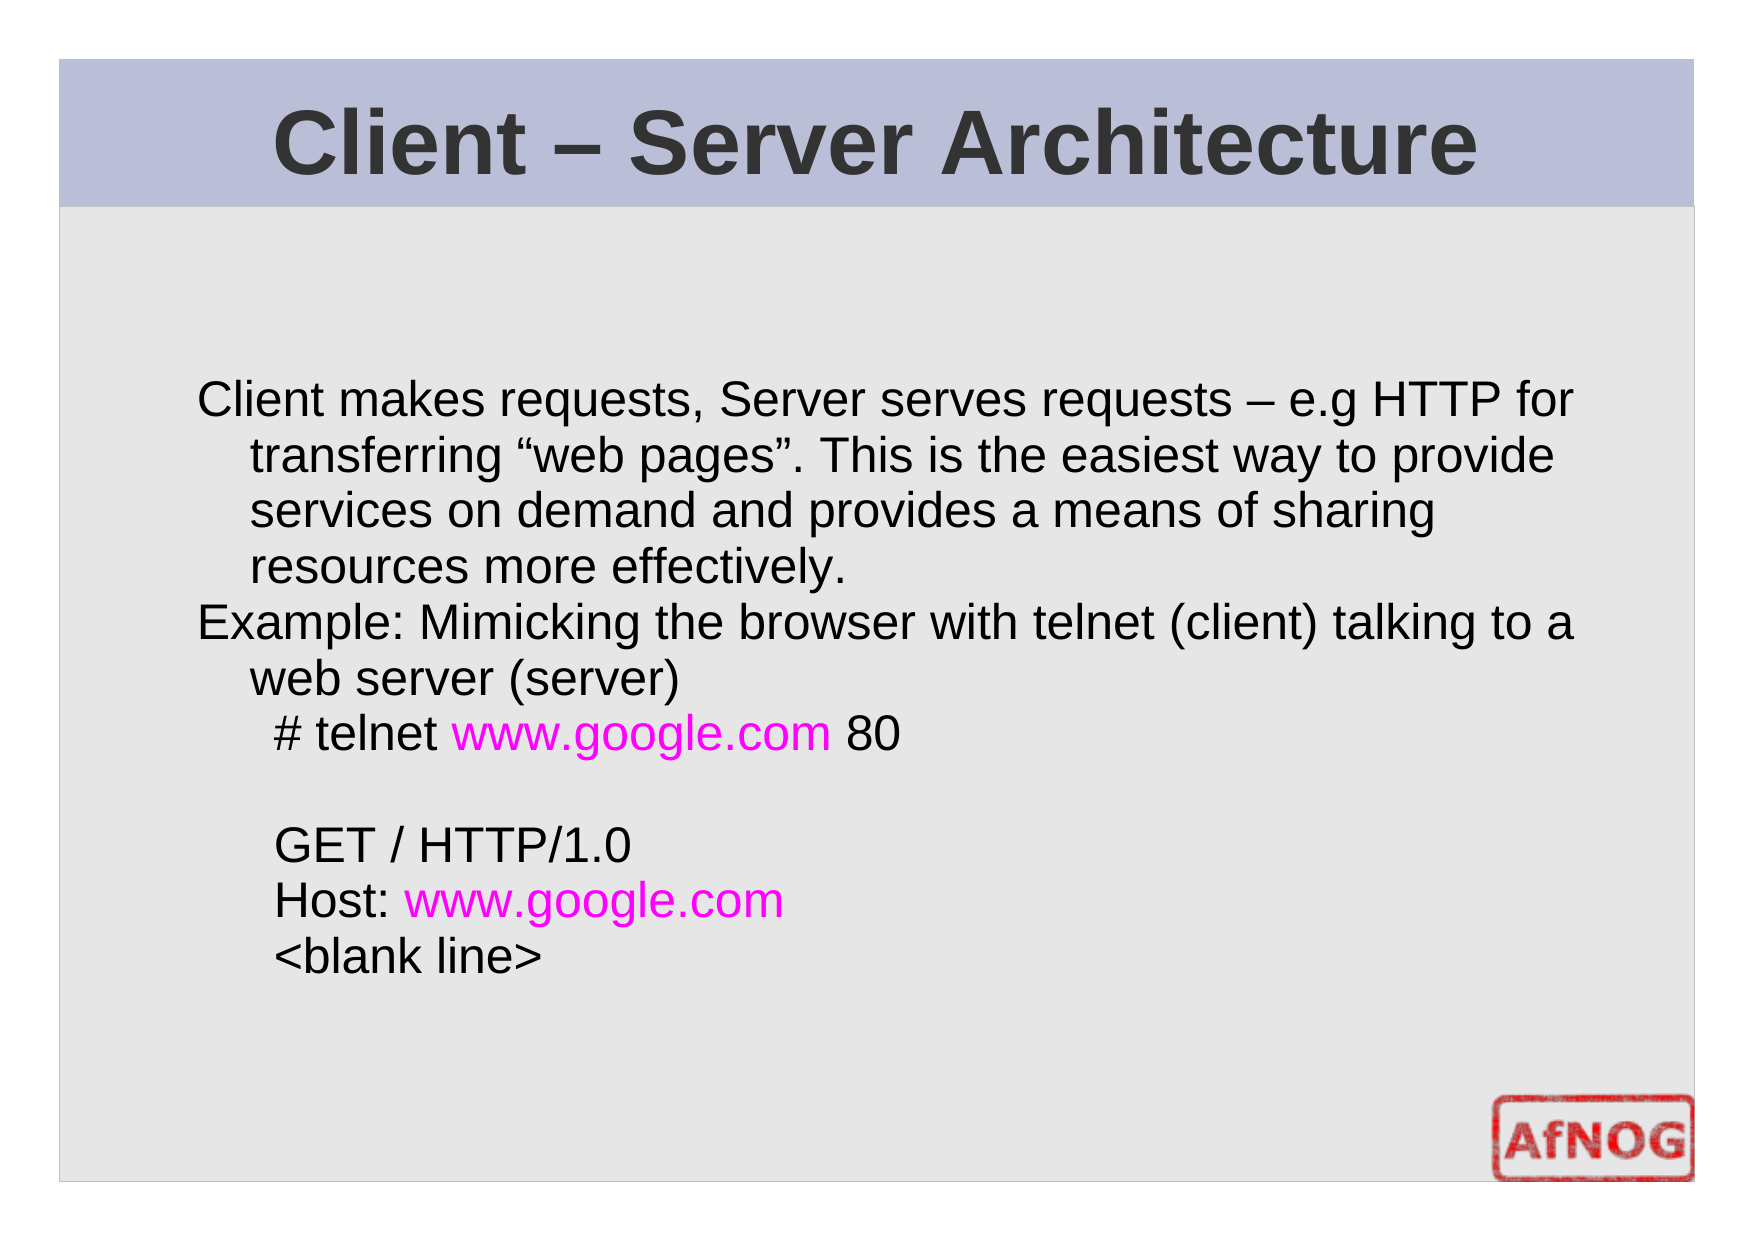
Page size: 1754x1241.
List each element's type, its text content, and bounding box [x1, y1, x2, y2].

list Client makes requests, Server serves requests – e.g HTTP for transferring “web pages”. This is the easiest way to provide services on demand and provides a means of sharing resources more effectively. Example: Mimicking the browser with telnet (client) talking to a web server (server) # telnet www.google.com 80 GET / HTTP/1.0 Host: www.google.com <blank line> [179, 371, 1576, 1079]
picture [1490, 1092, 1695, 1182]
title Client – Server Architecture [59, 48, 1695, 237]
